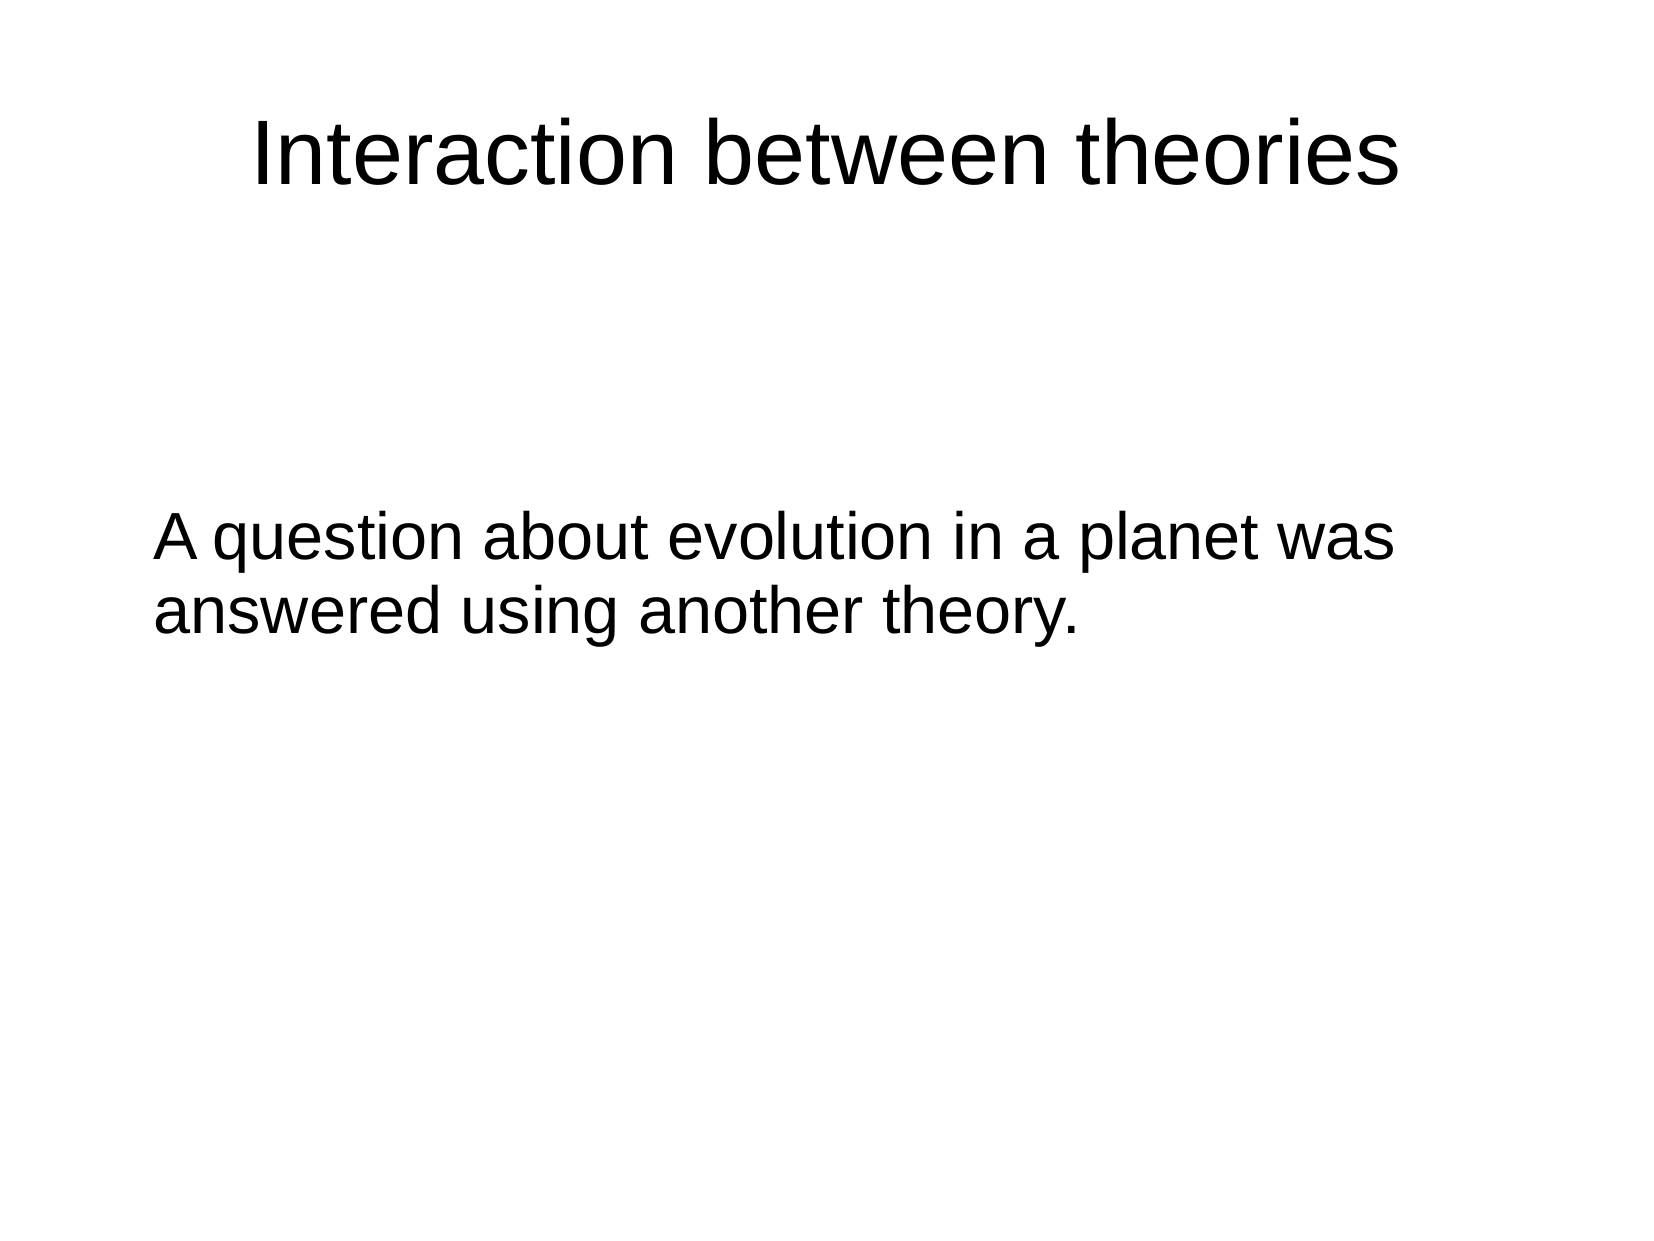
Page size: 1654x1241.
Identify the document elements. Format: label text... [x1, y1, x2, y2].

list A question about evolution in a planet was answered using another theory. [82, 290, 1571, 1010]
title Interaction between theories [82, 49, 1571, 257]
